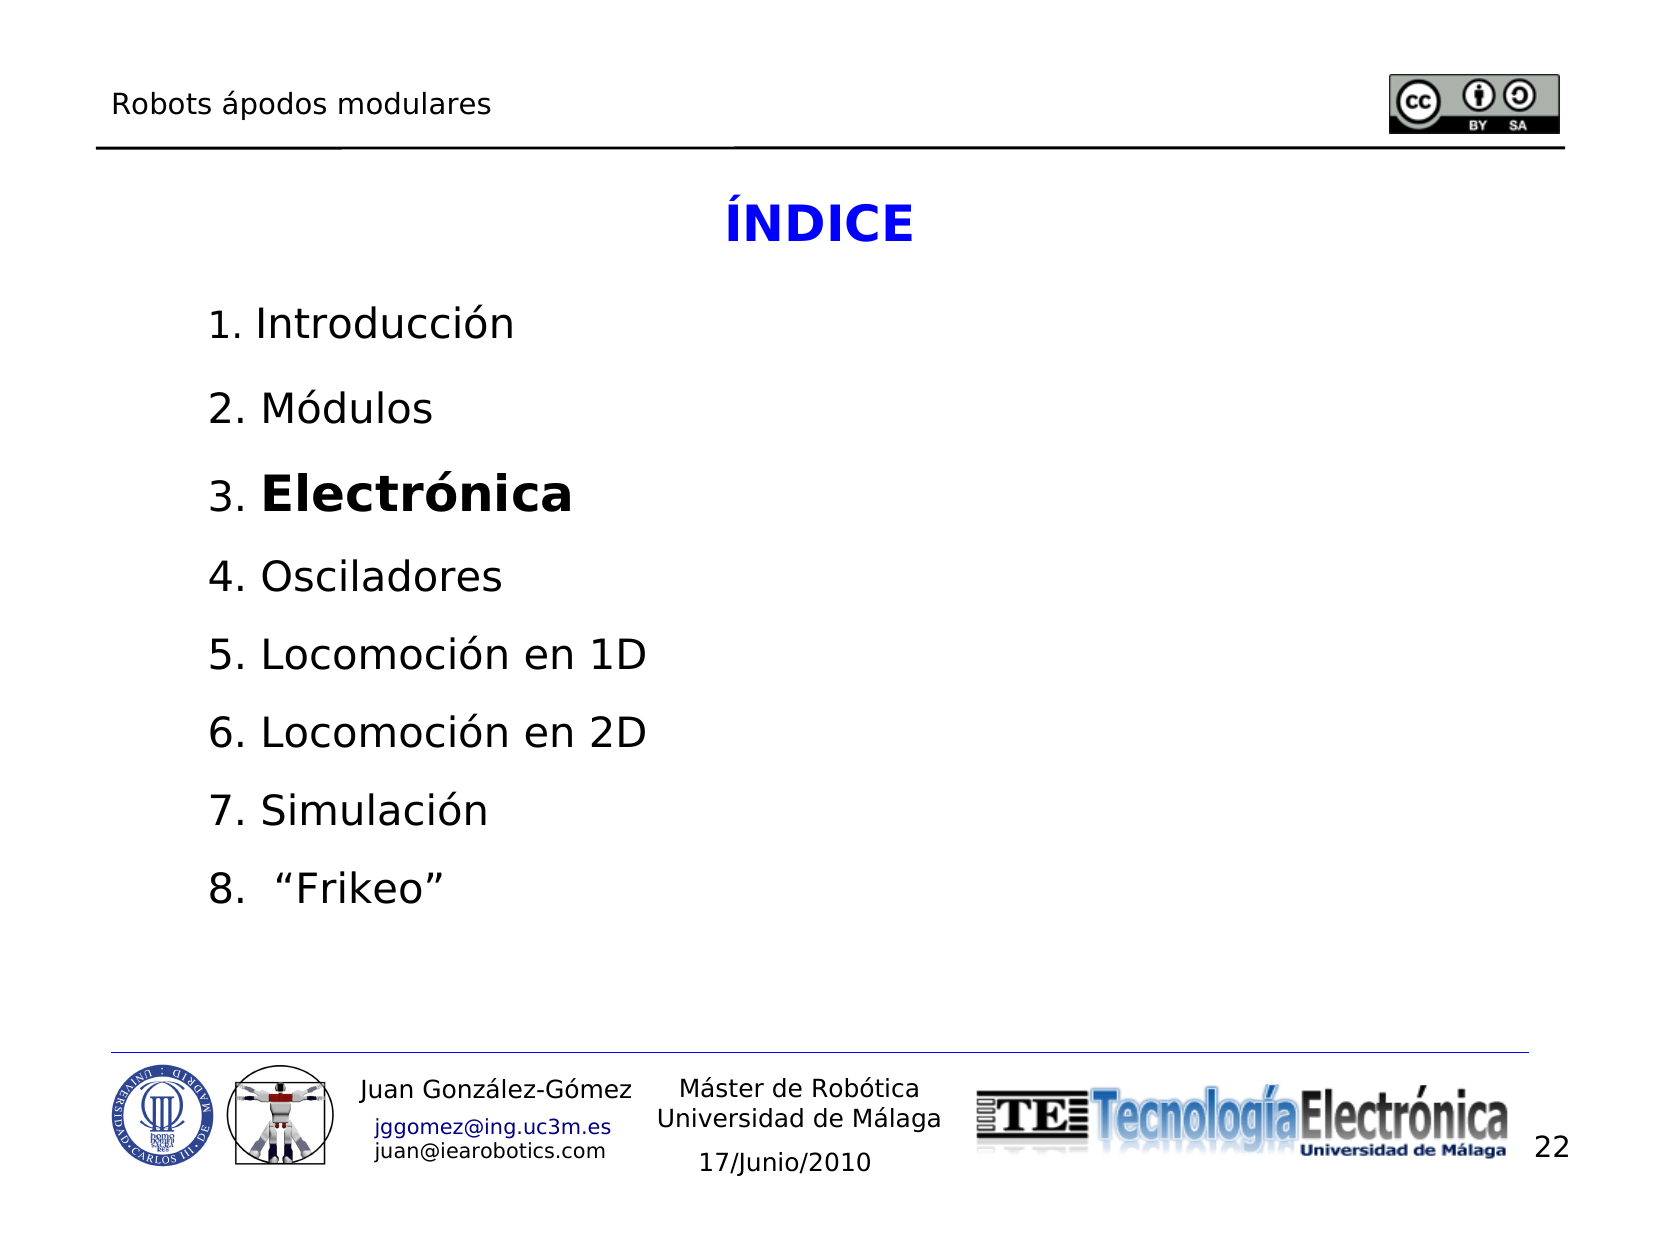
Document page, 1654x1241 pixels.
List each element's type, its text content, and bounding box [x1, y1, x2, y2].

text_box Máster de Robótica Universidad de Málaga [642, 1067, 958, 1141]
text_box 17/Junio/2010 [675, 1141, 888, 1186]
picture [1389, 74, 1560, 134]
text_box Juan González-Gómez [345, 1068, 642, 1113]
text_box Robots ápodos modulares [96, 79, 508, 129]
picture [974, 1084, 1509, 1160]
picture [226, 1065, 334, 1165]
picture [110, 1062, 215, 1167]
text_box ÍNDICE [709, 187, 931, 261]
text_box jggomez@ing.uc3m.es juan@iearobotics.com [359, 1107, 627, 1172]
text_box Introducción Módulos Electrónica Osciladores Locomoción en 1D Locomoción en 2D Simulación “Frikeo” [192, 292, 663, 922]
